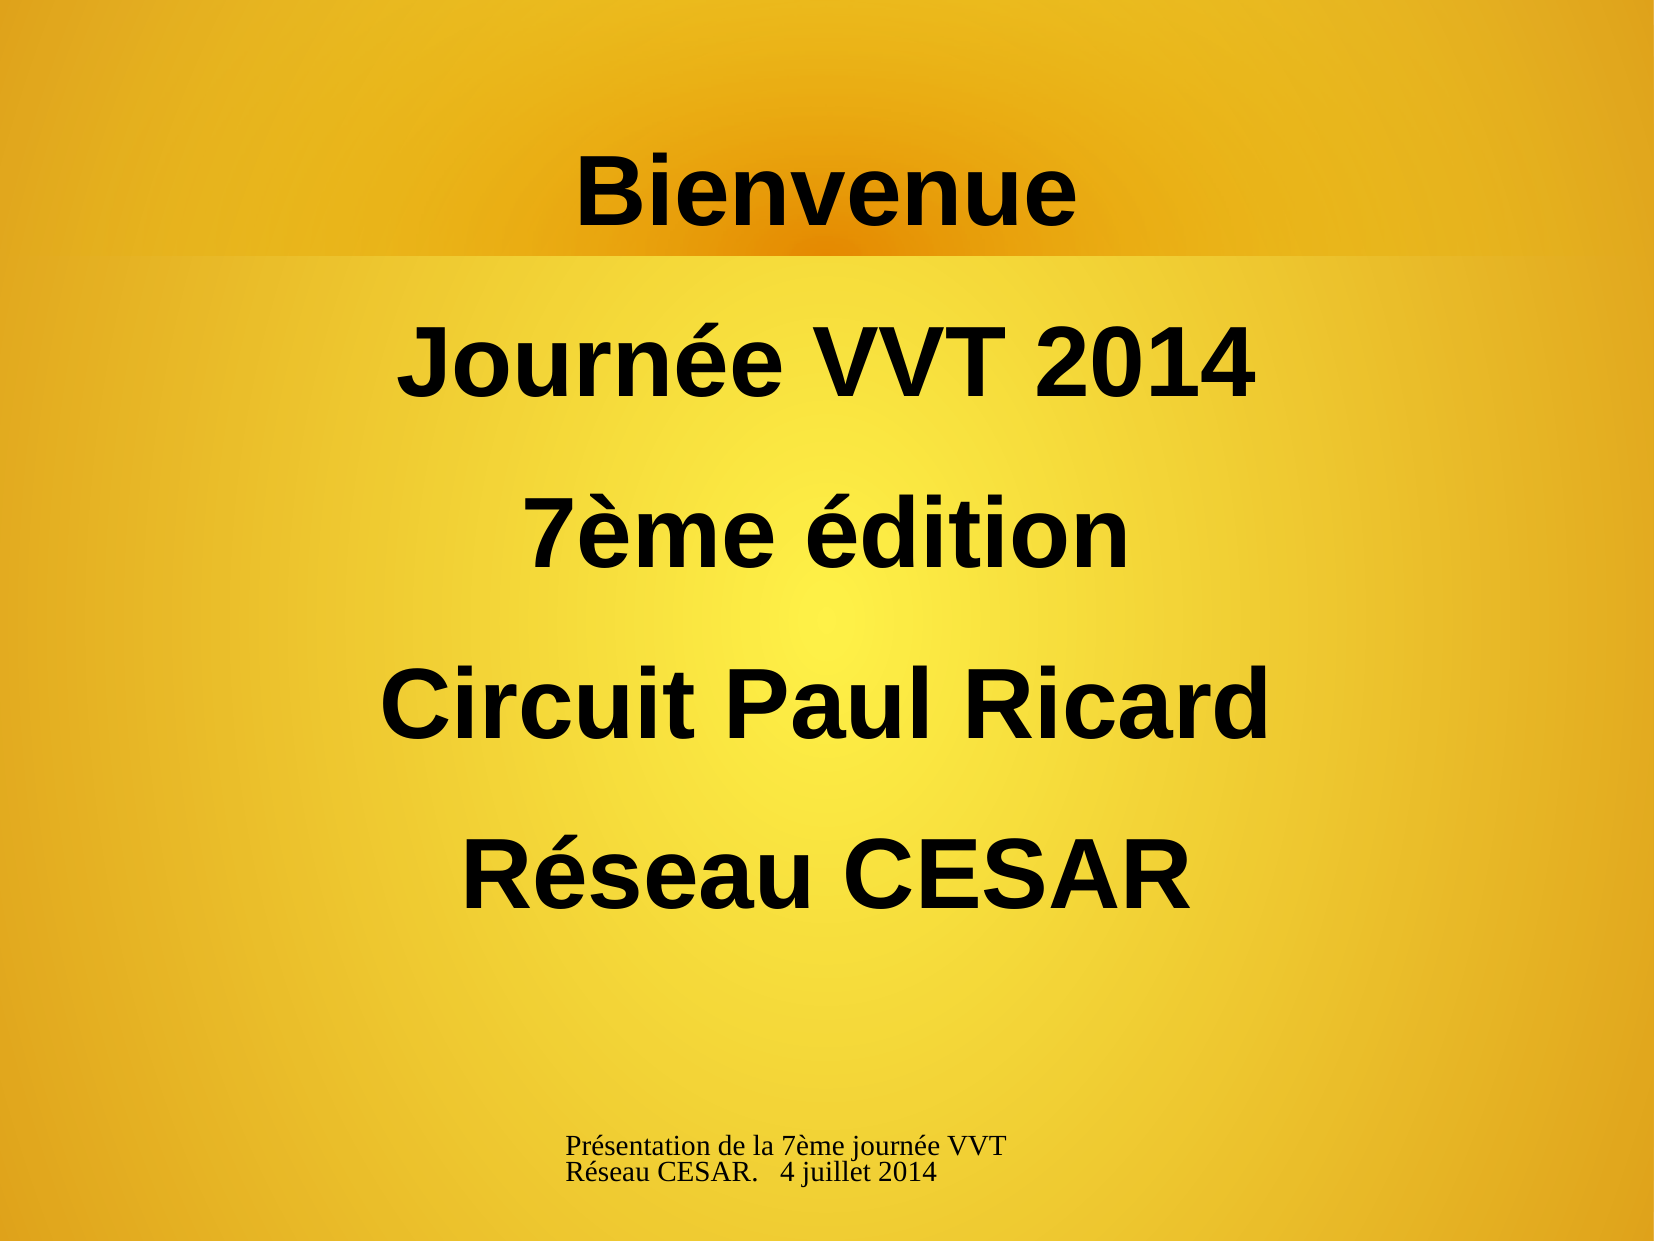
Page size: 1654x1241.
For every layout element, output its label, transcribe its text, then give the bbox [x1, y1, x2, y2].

subtitle Bienvenue Journée VVT 2014 7ème édition Circuit Paul Ricard Réseau CESAR [82, 47, 1571, 1019]
